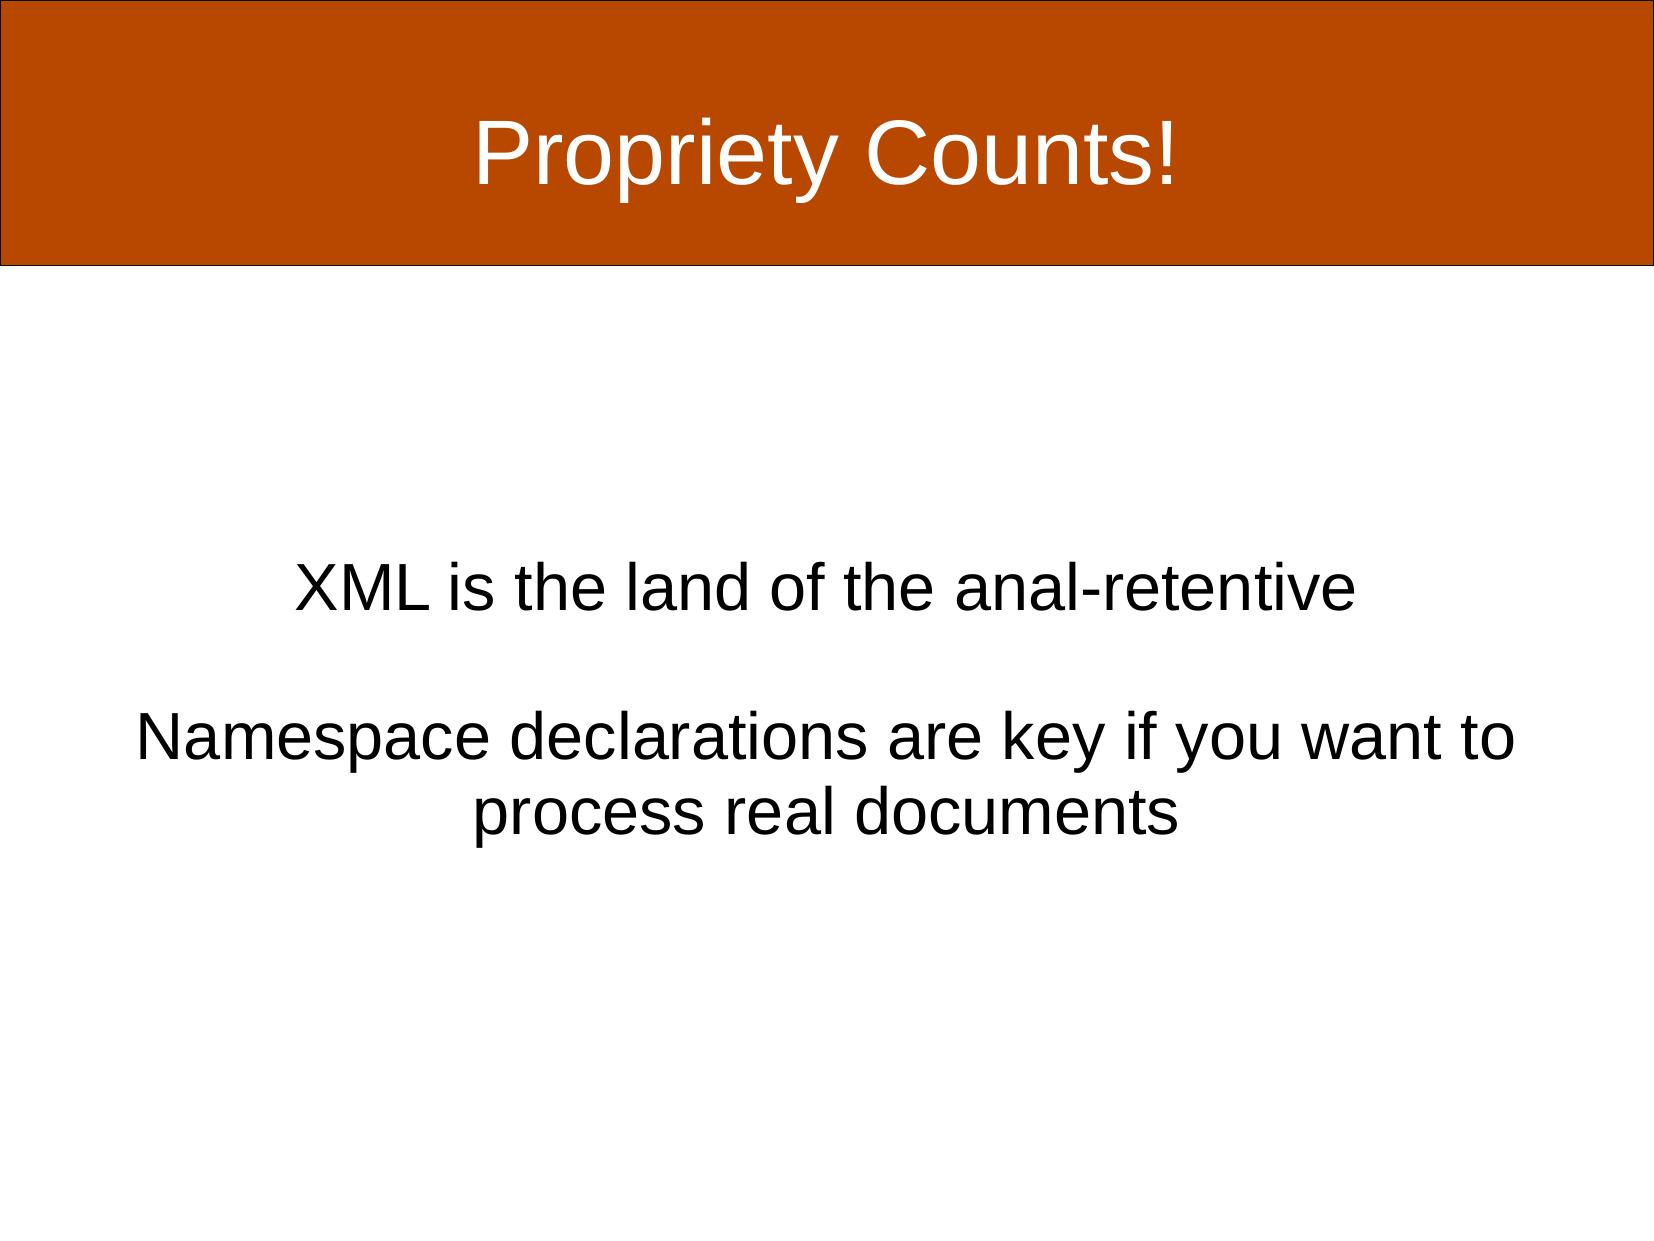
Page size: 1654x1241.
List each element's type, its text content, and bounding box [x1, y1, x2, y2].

title Propriety Counts! [82, 56, 1571, 250]
subtitle XML is the land of the anal-retentive Namespace declarations are key if you want to process real documents [82, 297, 1571, 1102]
